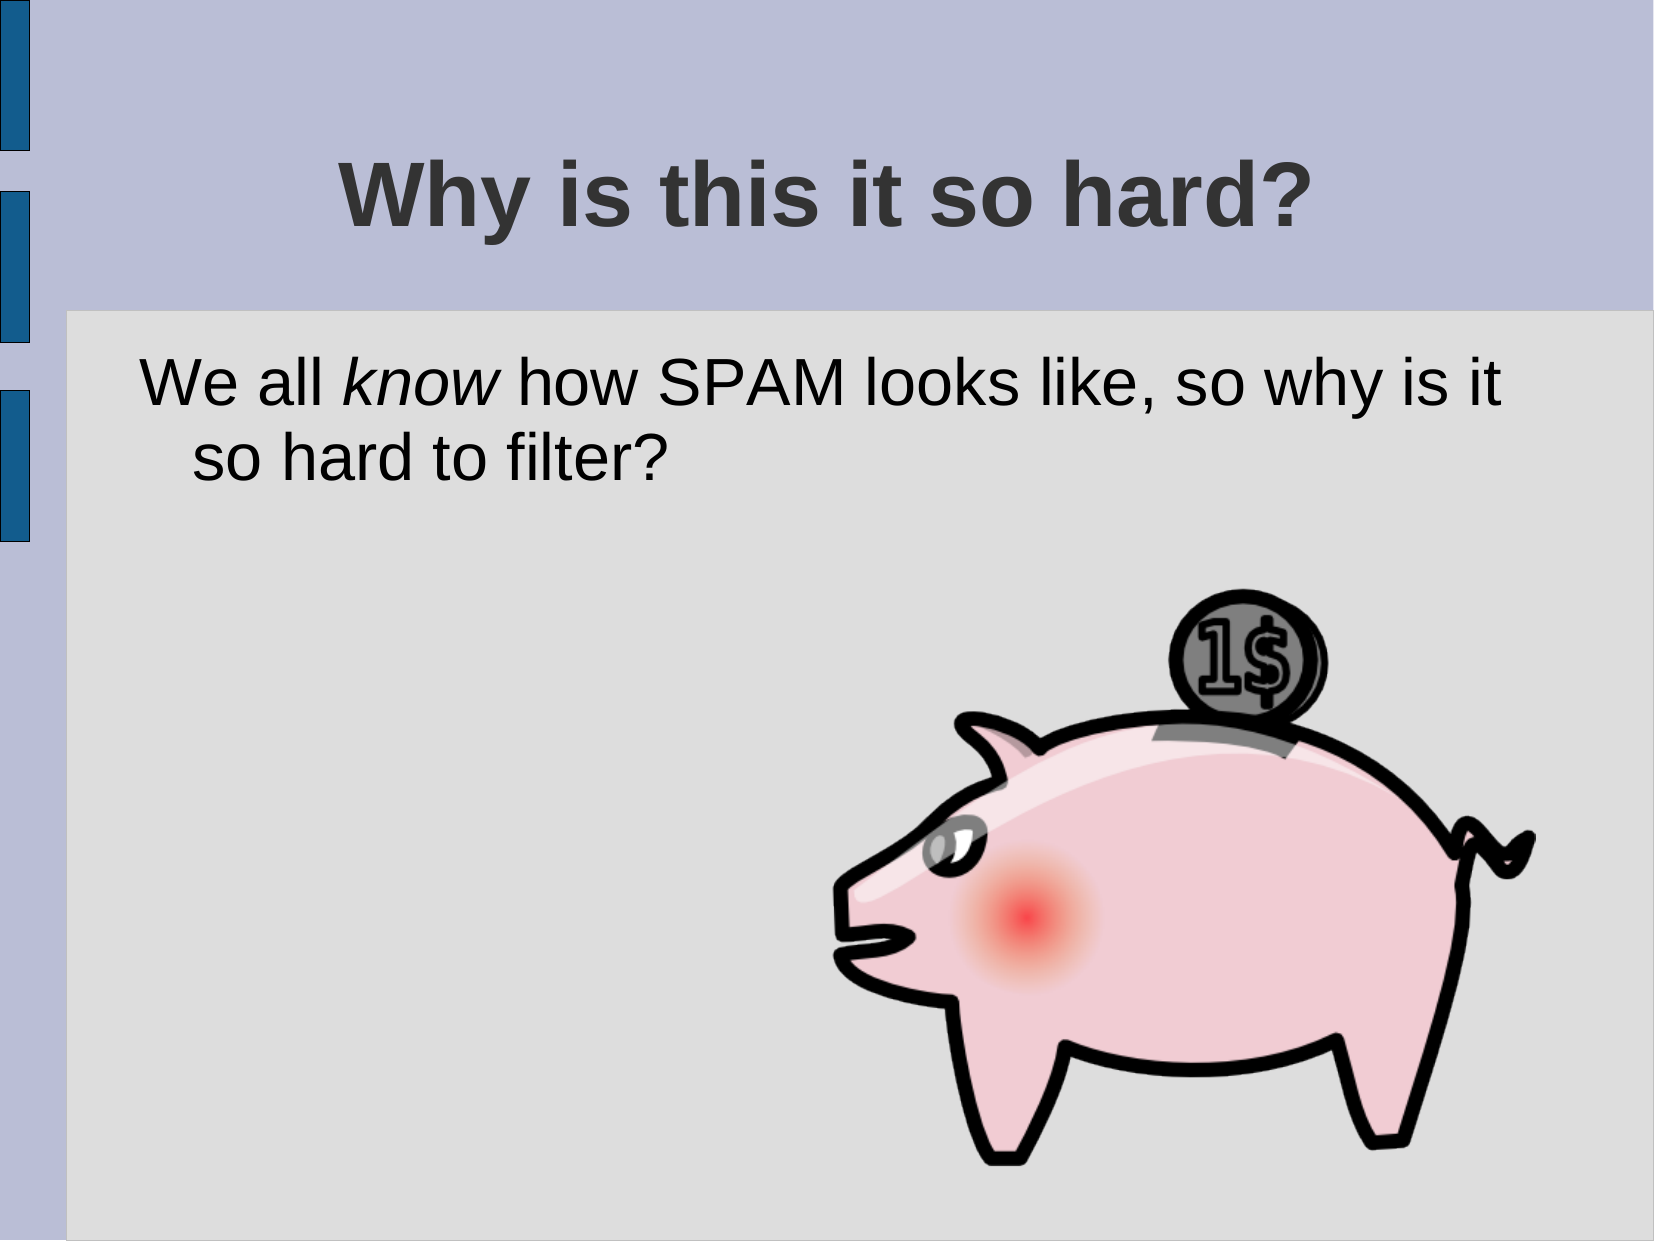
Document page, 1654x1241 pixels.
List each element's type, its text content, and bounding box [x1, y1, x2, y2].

picture [797, 531, 1536, 1241]
list We all know how SPAM looks like, so why is it so hard to filter? [121, 344, 1534, 1127]
title Why is this it so hard? [121, 91, 1534, 299]
